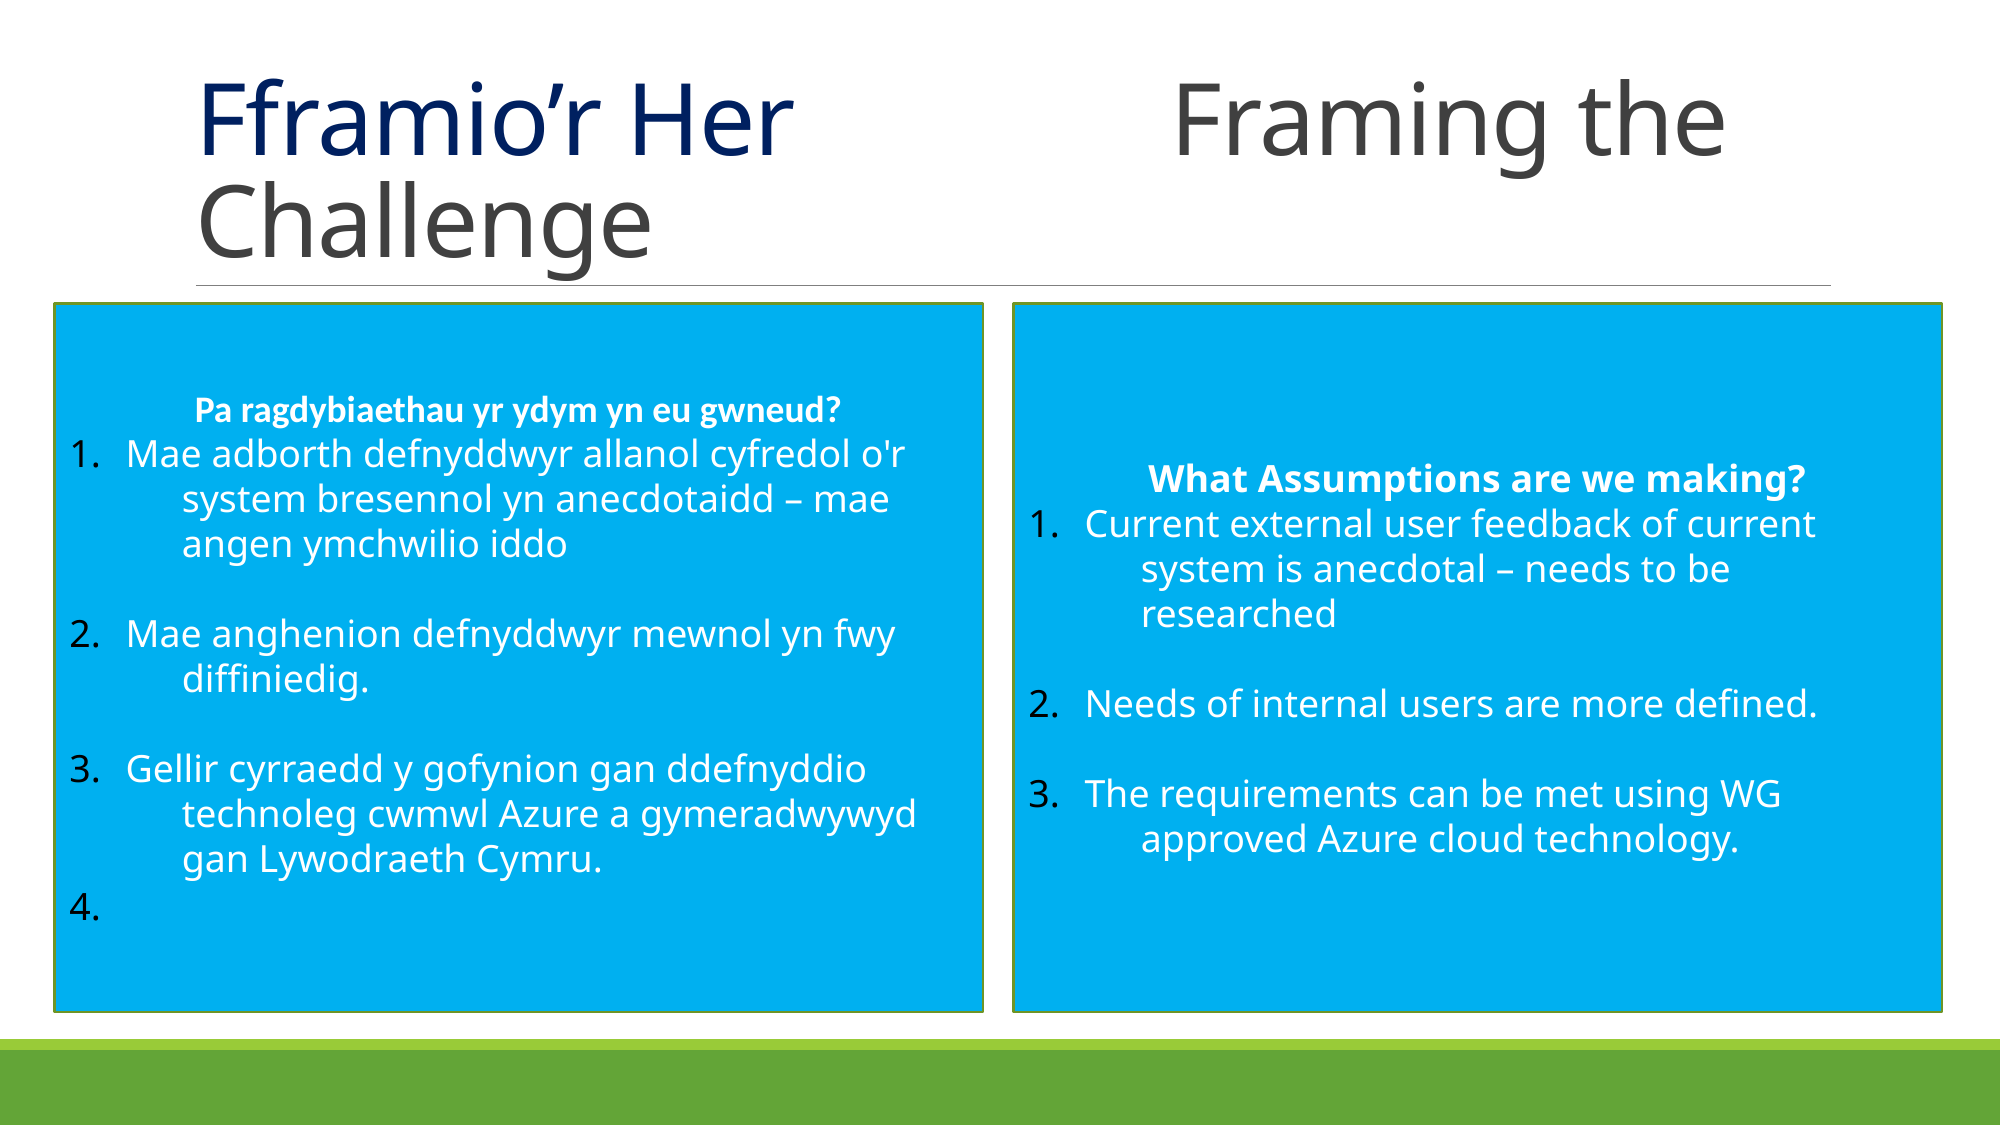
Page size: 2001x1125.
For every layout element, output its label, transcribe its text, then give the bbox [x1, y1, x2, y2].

text_box Pa ragdybiaethau yr ydym yn eu gwneud? Mae adborth defnyddwyr allanol cyfredol o'r system bresennol yn anecdotaidd – mae angen ymchwilio iddo Mae anghenion defnyddwyr mewnol yn fwy diffiniedig. Gellir cyrraedd y gofynion gan ddefnyddio technoleg cwmwl Azure a gymeradwywyd gan Lywodraeth Cymru. [54, 303, 983, 1012]
title Fframio’r Her Framing the Challenge [180, 47, 1962, 286]
text_box What Assumptions are we making? Current external user feedback of current system is anecdotal – needs to be researched Needs of internal users are more defined. The requirements can be met using WG approved Azure cloud technology. [1013, 303, 1942, 1012]
